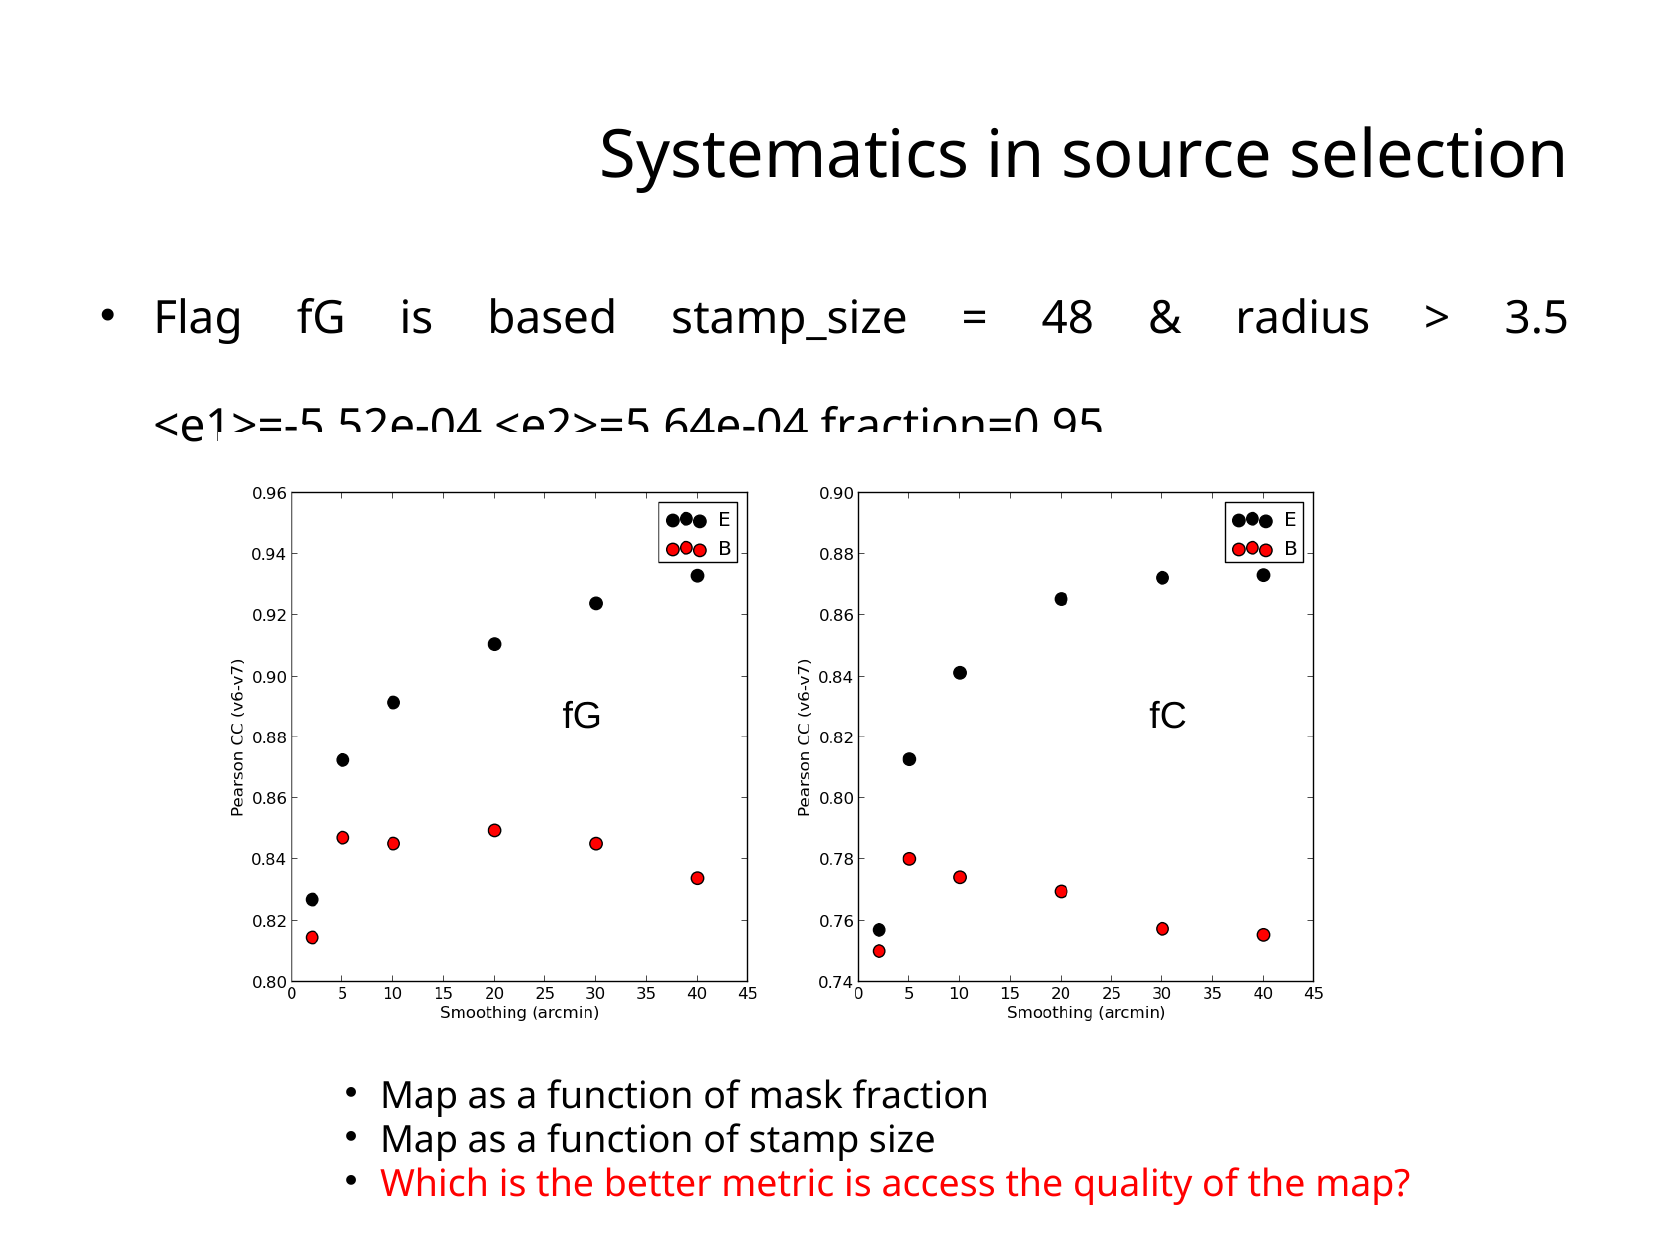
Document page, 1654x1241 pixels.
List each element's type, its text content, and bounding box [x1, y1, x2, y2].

picture [218, 432, 1372, 1042]
title Systematics in source selection [82, 49, 1571, 257]
list Flag fG is based stamp_size = 48 & radius > 3.5 <e1>=-5.52e-04 <e2>=5.64e-04 fraction=0.95 [82, 290, 1571, 1109]
text_box fC [1134, 685, 1283, 742]
text_box fG [547, 685, 696, 742]
text_box Map as a function of mask fraction Map as a function of stamp size Which is the better metric is access the quality of the map? [329, 1065, 1440, 1241]
